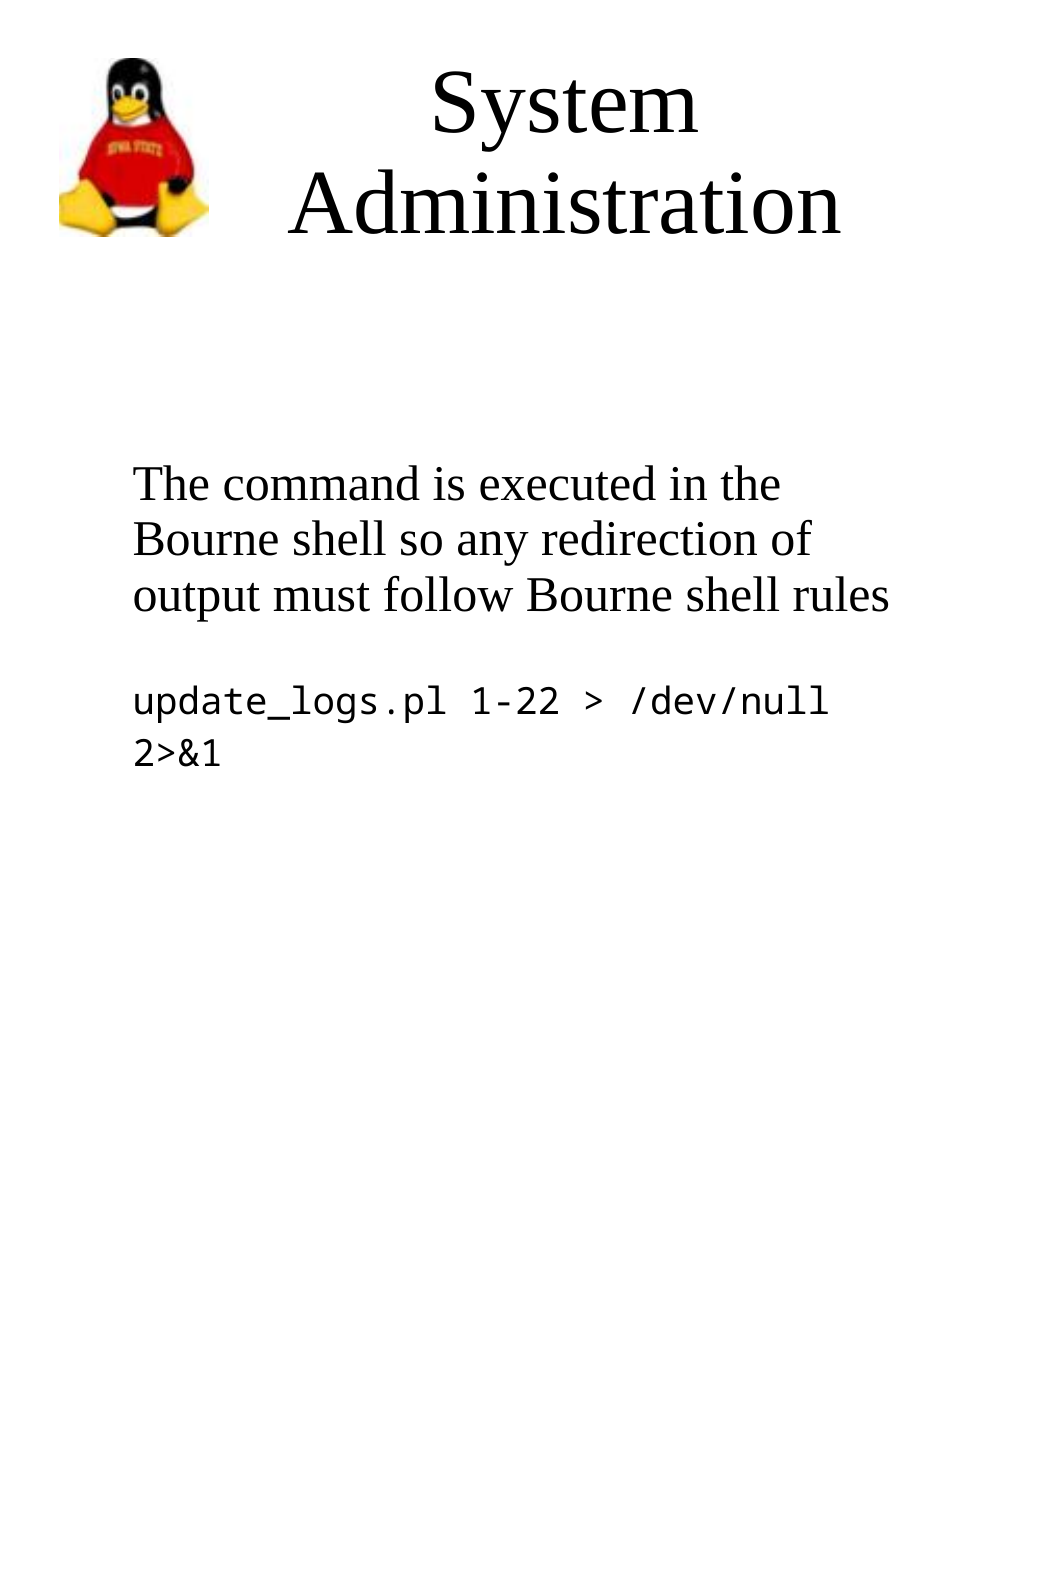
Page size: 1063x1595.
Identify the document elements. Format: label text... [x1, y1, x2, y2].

title System Administration [237, 25, 893, 279]
picture [59, 58, 209, 237]
subtitle The command is executed in the Bourne shell so any redirection of output must follow Bourne shell rules update_logs.pl 1-22 > /dev/null 2>&1 [132, 348, 940, 1234]
